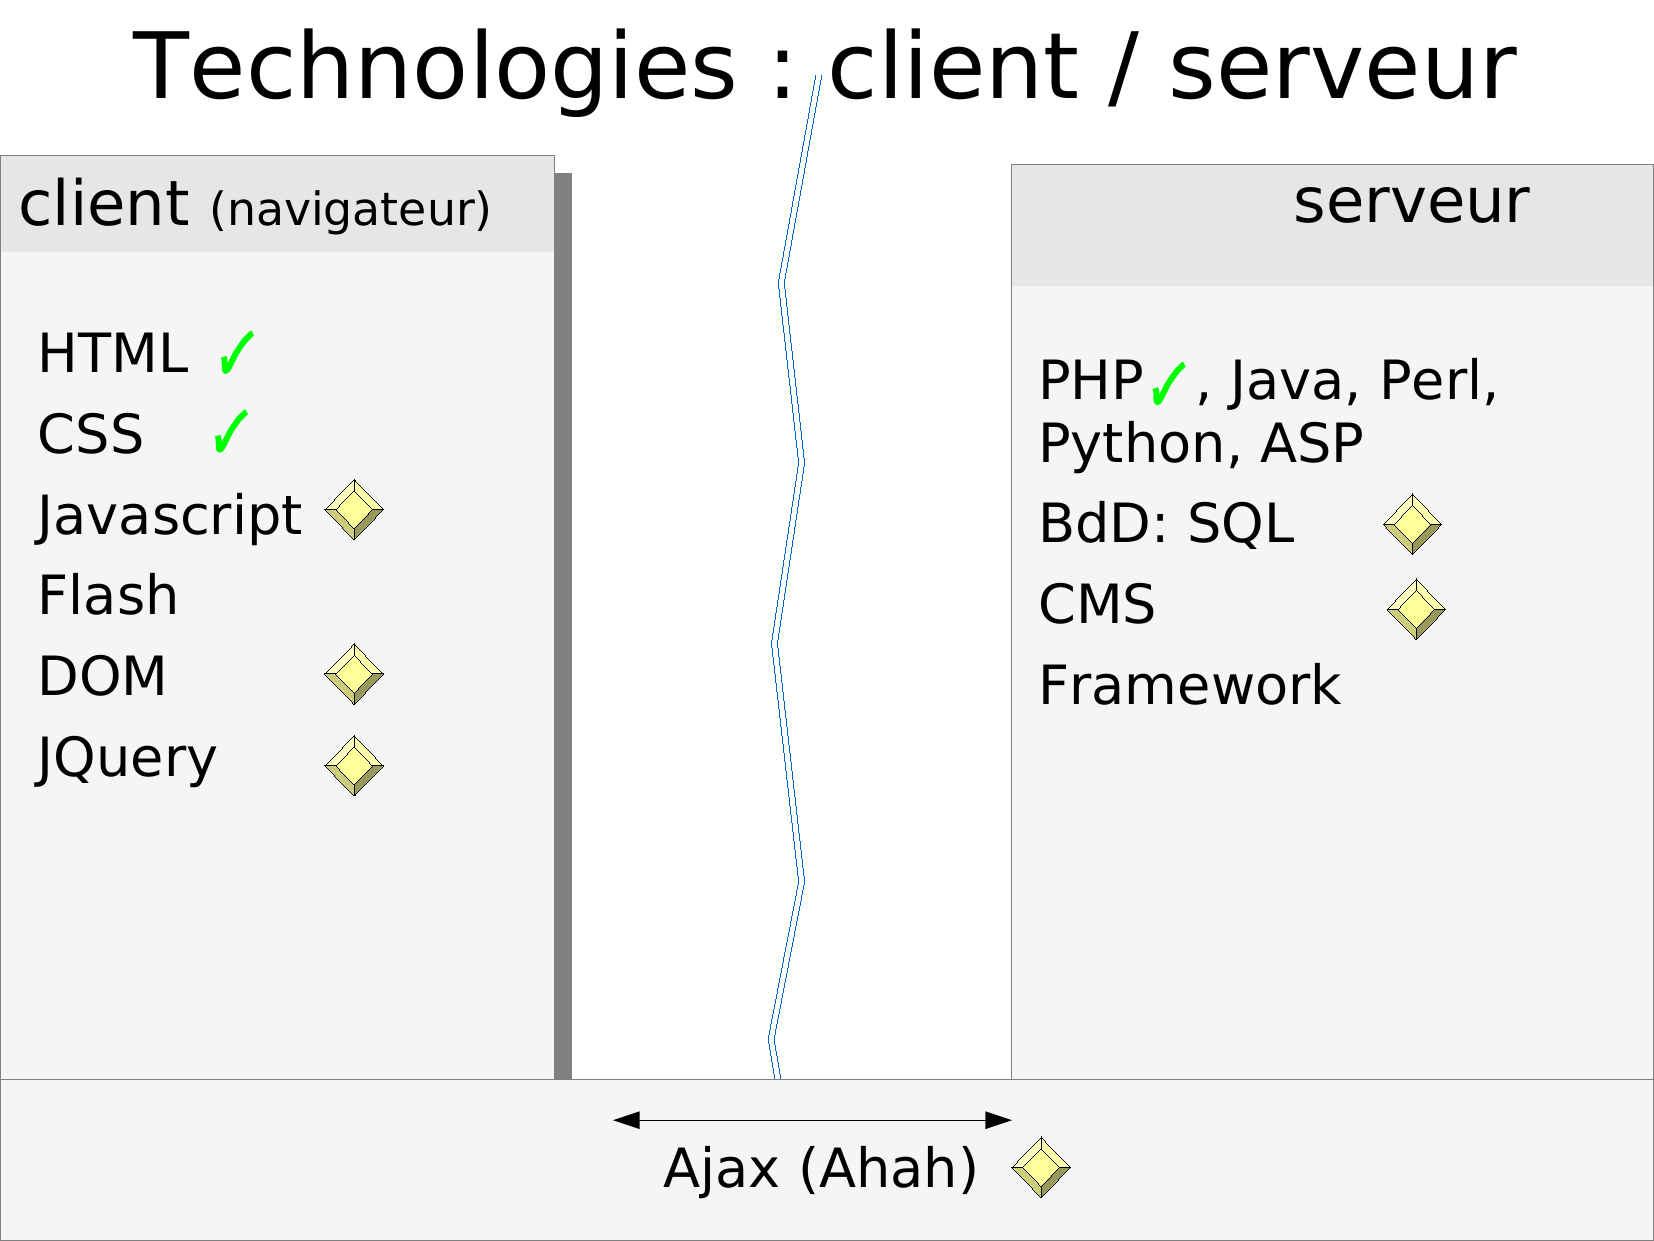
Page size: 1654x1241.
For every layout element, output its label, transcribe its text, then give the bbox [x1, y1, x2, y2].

text_box PHP , Java, Perl, Python, ASP BdD: SQL CMS Framework [1038, 349, 1628, 879]
text_box client (navigateur) [18, 166, 447, 240]
text_box [603, 128, 969, 163]
text_box Ajax (Ahah) [663, 1137, 1088, 1215]
text_box [0, 156, 1654, 1241]
text_box serveur [1293, 164, 1515, 238]
title Technologies : client / serveur [0, 5, 1654, 128]
text_box HTML CSS Javascript Flash DOM JQuery [37, 322, 462, 870]
